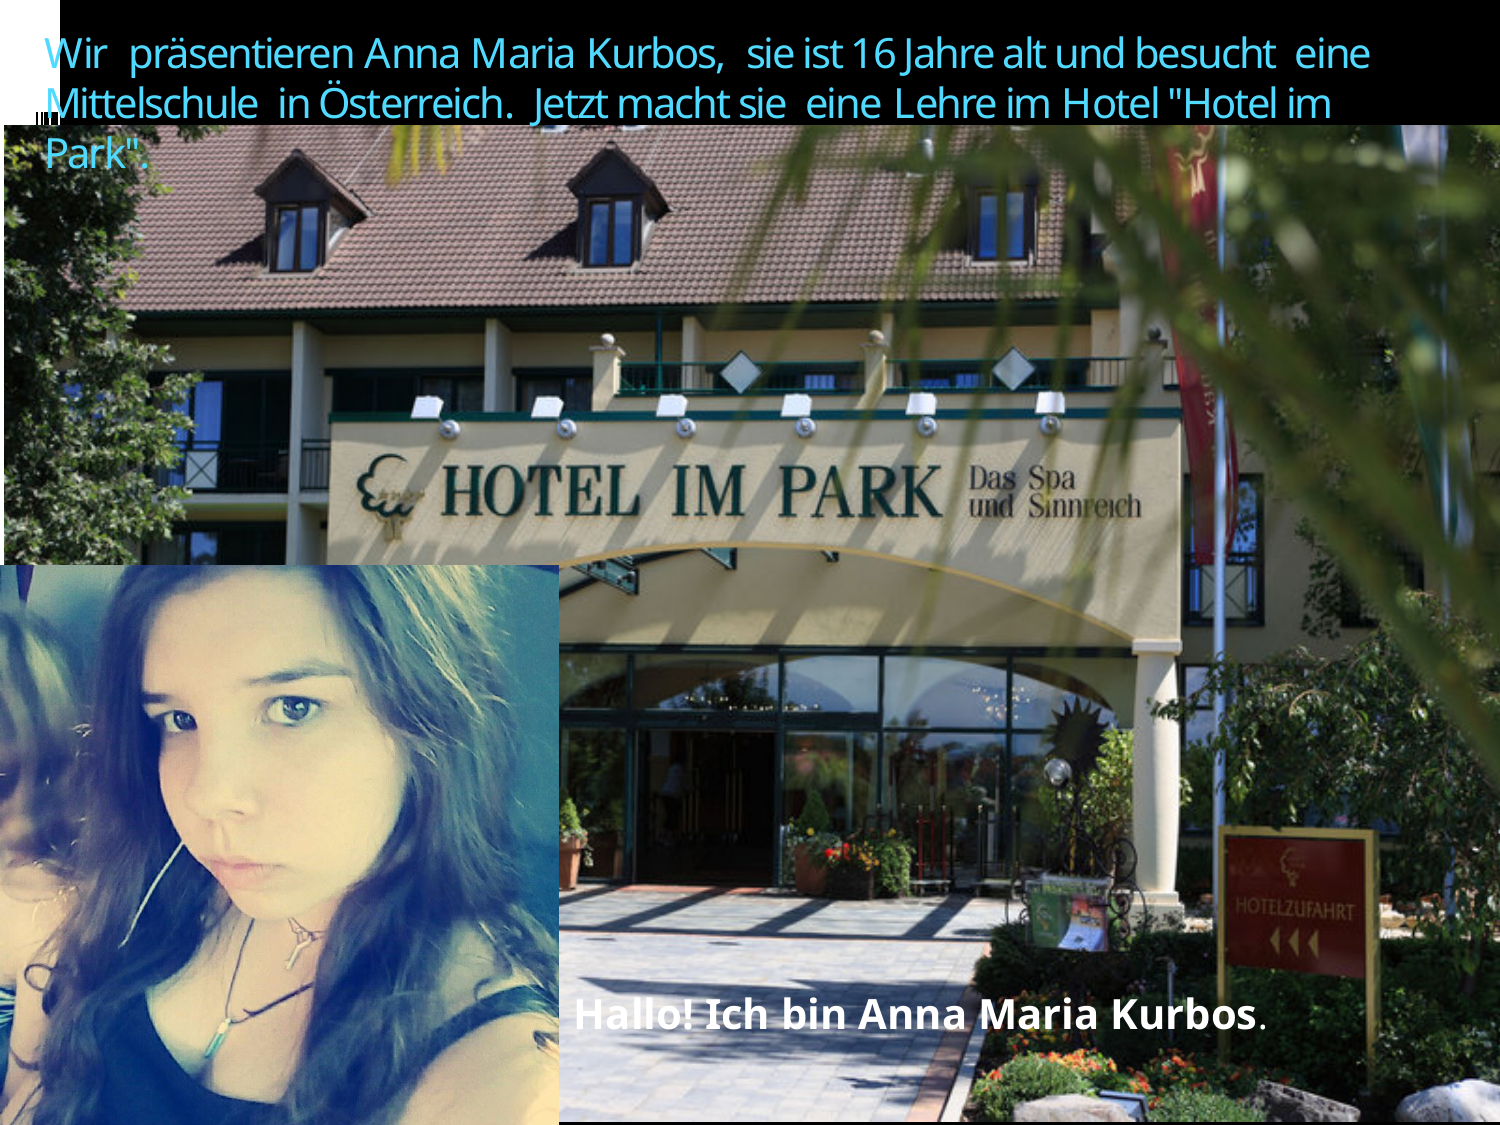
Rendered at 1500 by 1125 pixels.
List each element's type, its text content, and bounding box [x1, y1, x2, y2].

title Wir präsentieren Anna Maria Kurbos, sie ist 16 Jahre alt und besucht eine Mittelschule in Österreich. Jetzt macht sie eine Lehre im Hotel ''Hotel im Park''. [29, 19, 1400, 170]
picture [0, 125, 1500, 1125]
text_box Hallo! Ich bin Anna Maria Kurbos. [558, 980, 1375, 1046]
